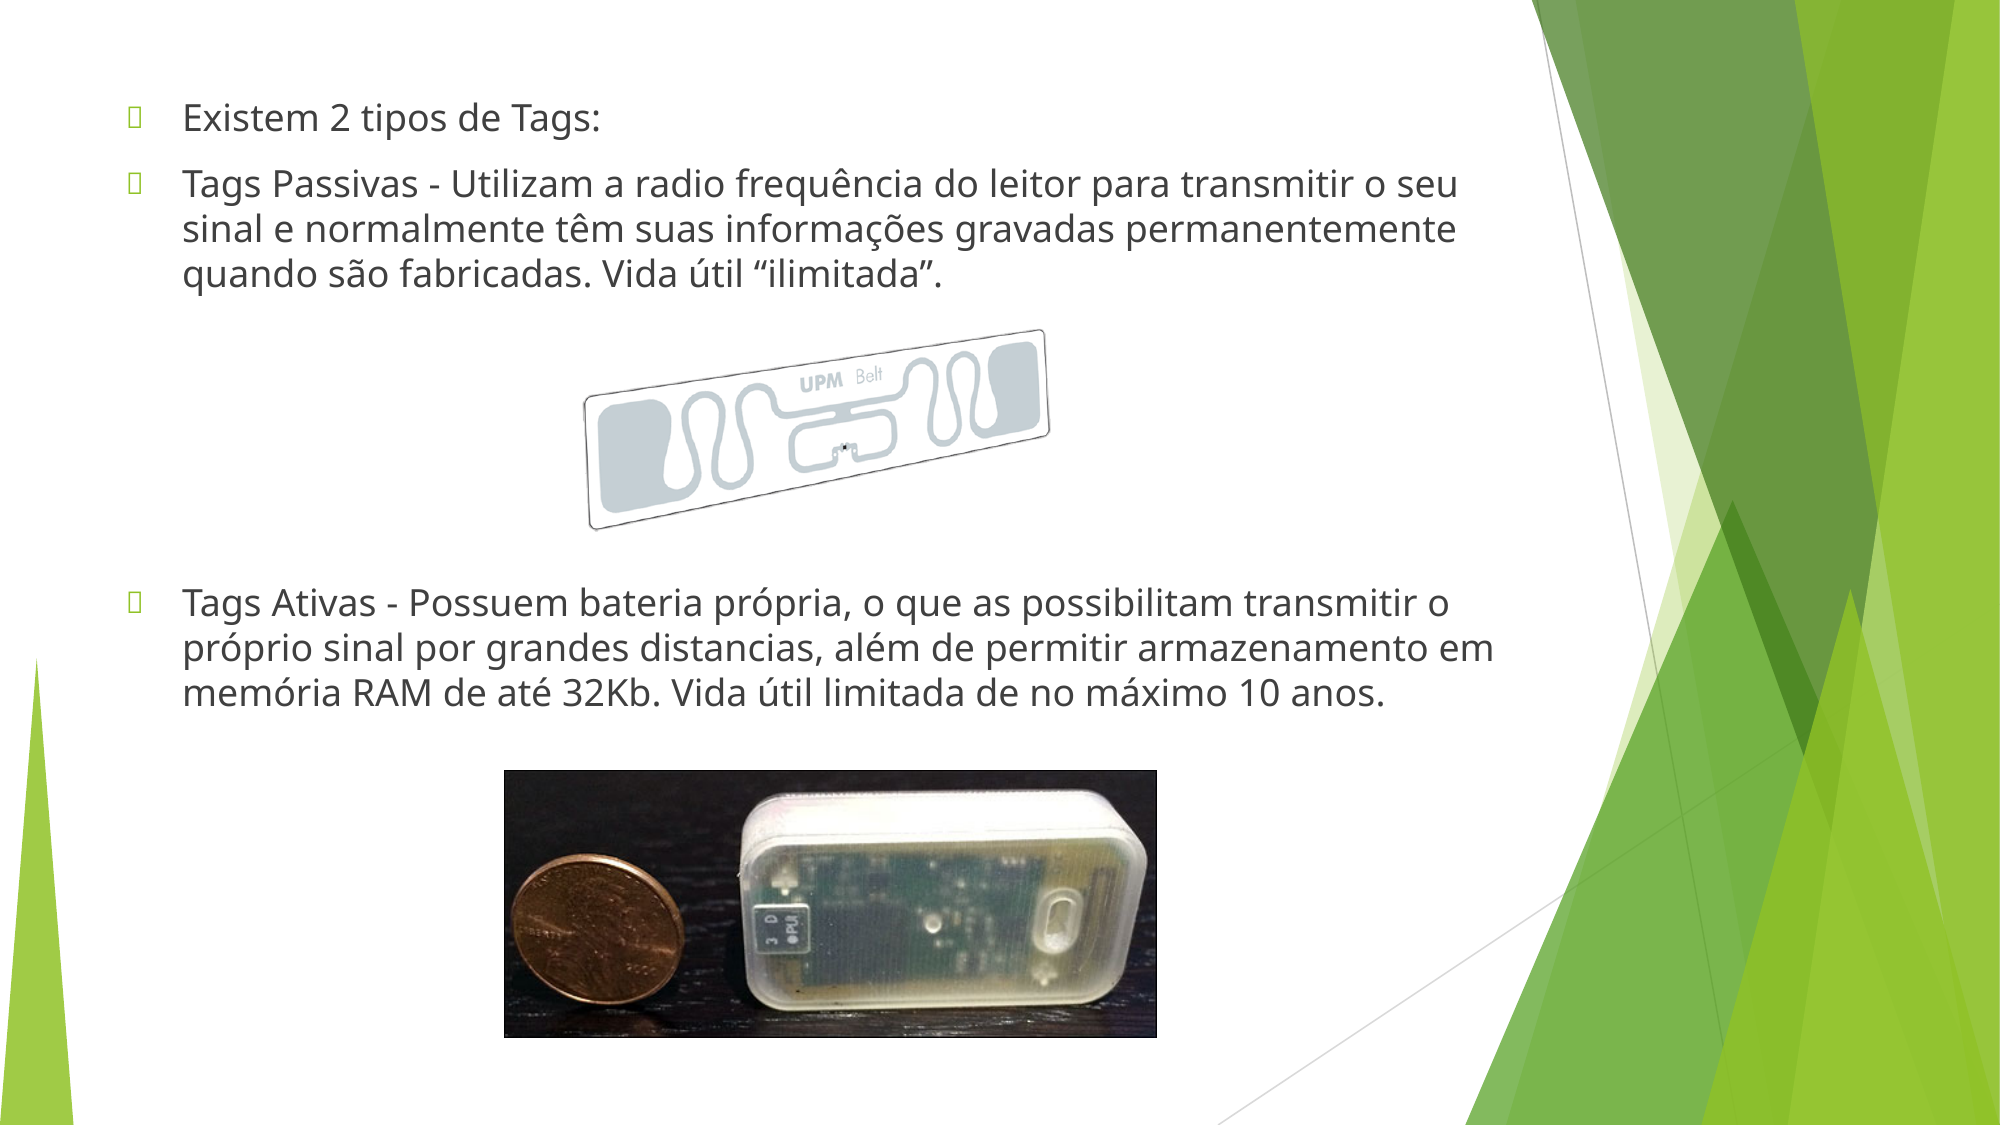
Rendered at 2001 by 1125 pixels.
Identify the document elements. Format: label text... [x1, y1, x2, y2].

picture [568, 181, 1064, 677]
picture [504, 770, 1157, 1039]
list Existem 2 tipos de Tags: Tags Passivas - Utilizam a radio frequência do leitor para transmitir o seu sinal e normalmente têm suas informações gravadas permanentemente quando são fabricadas. Vida útil “ilimitada”. Tags Ativas - Possuem bateria própria, o que as possibilitam transmitir o próprio sinal por grandes distancias, além de permitir armazenamento em memória RAM de até 32Kb. Vida útil limitada de no máximo 10 anos. [111, 86, 1522, 991]
